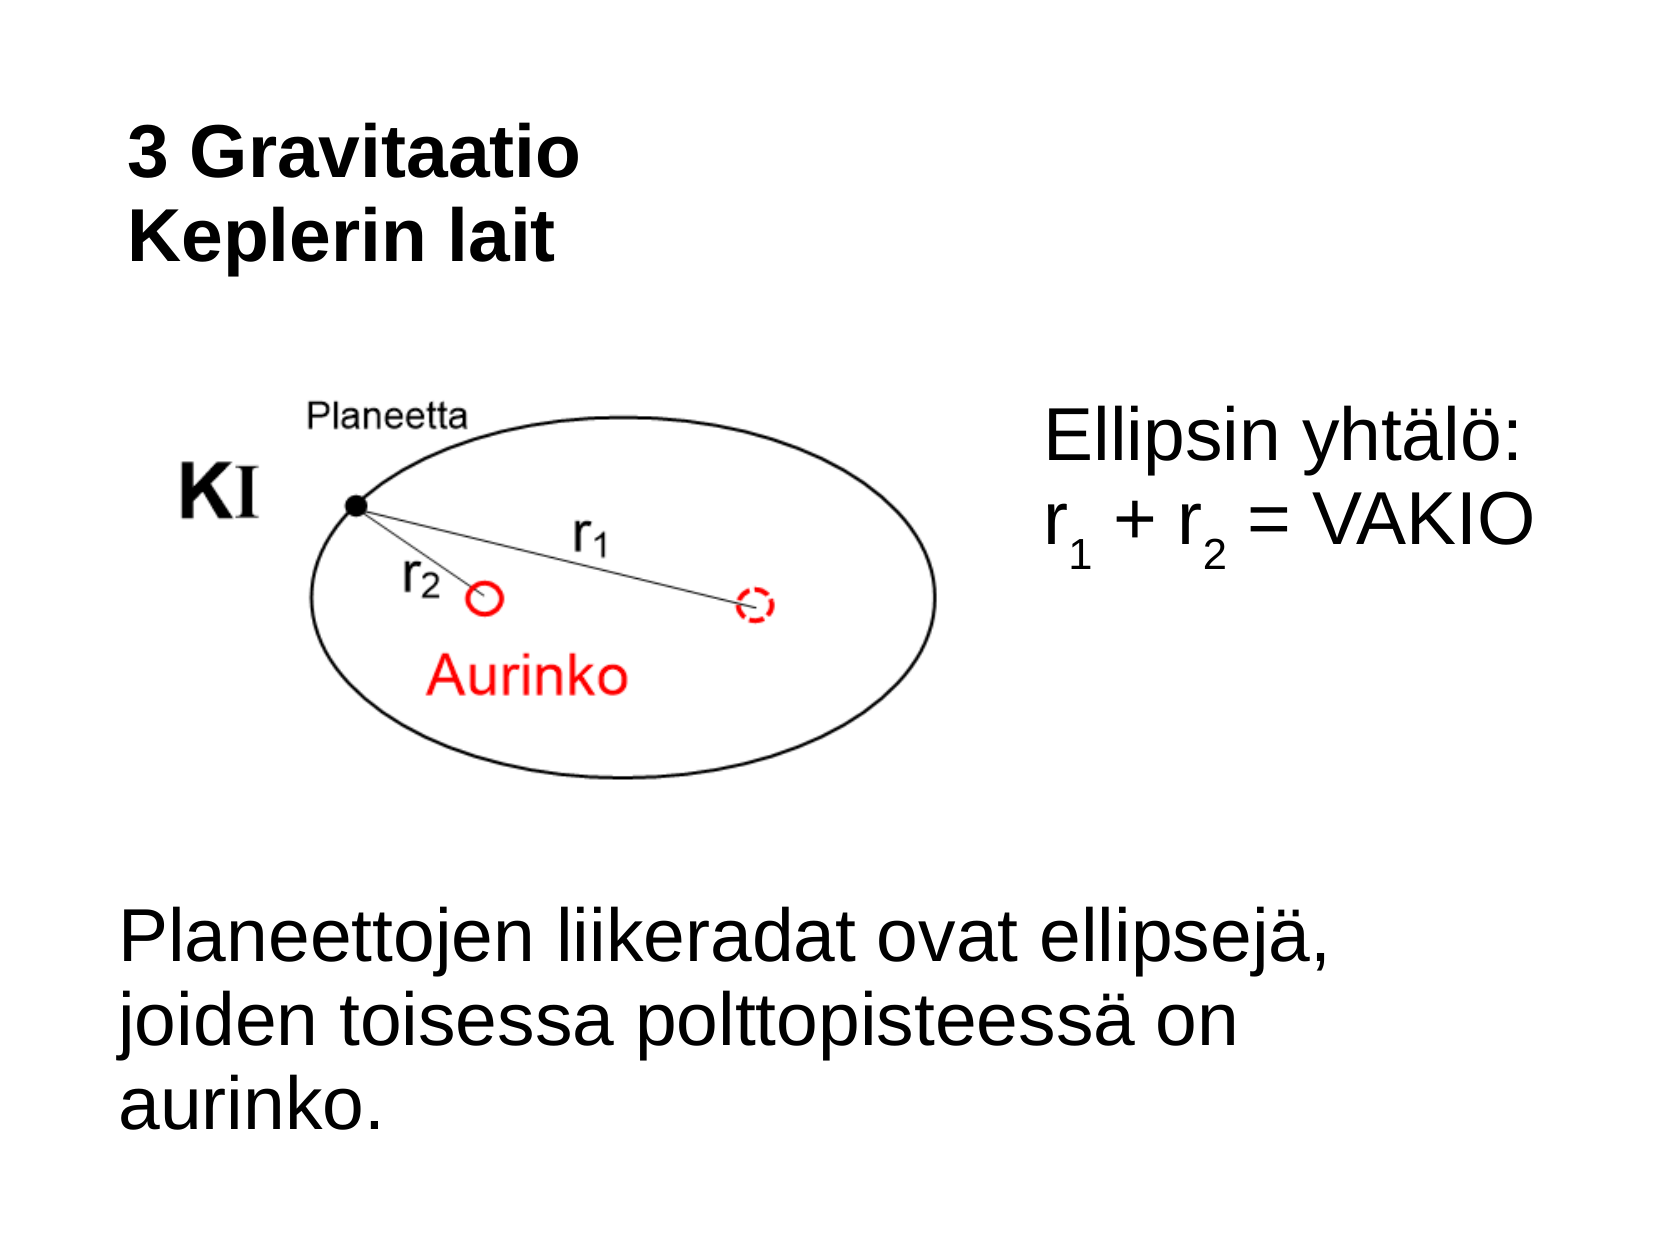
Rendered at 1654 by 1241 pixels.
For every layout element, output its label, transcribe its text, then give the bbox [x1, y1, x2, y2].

text_box 3 Gravitaatio Keplerin lait [112, 101, 1418, 285]
text_box Ellipsin yhtälö: r1 + r2 = VAKIO [1028, 385, 1595, 821]
picture [129, 355, 962, 804]
text_box Planeettojen liikeradat ovat ellipsejä, joiden toisessa polttopisteessä on aurinko. [103, 885, 1441, 1153]
